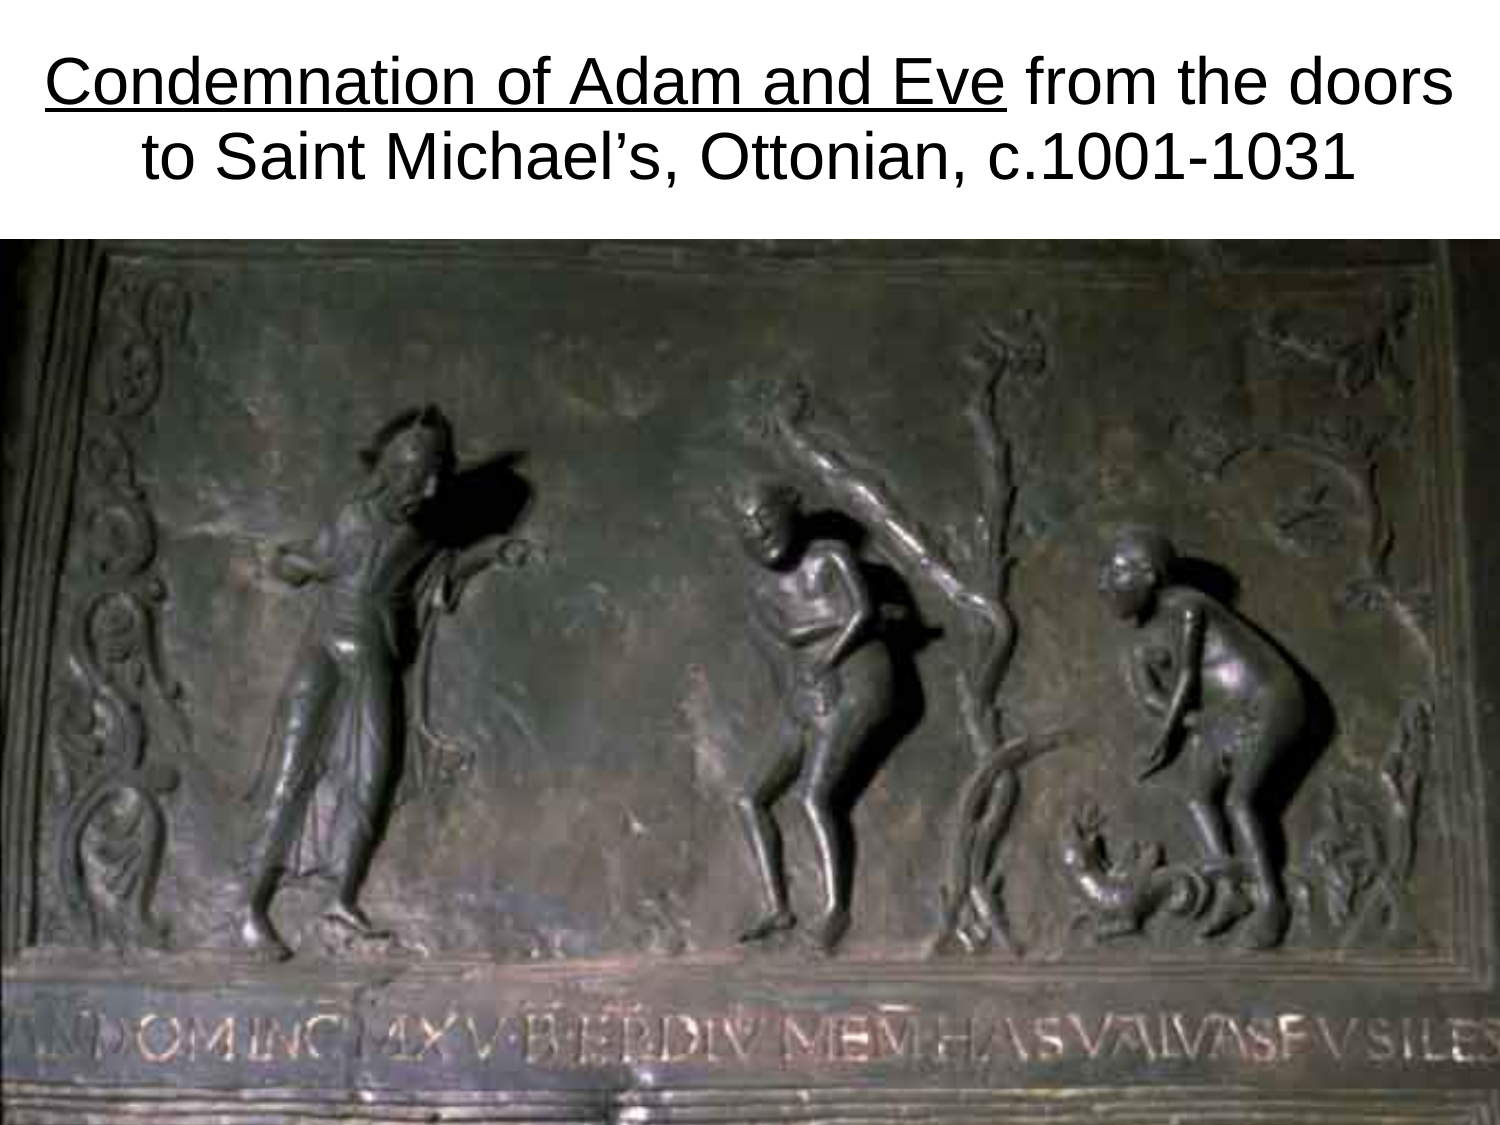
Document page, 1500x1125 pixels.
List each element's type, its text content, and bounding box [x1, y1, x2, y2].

title Condemnation of Adam and Eve from the doors to Saint Michael’s, Ottonian, c.1001-1031 [0, 24, 1500, 213]
picture [0, 239, 1500, 1125]
